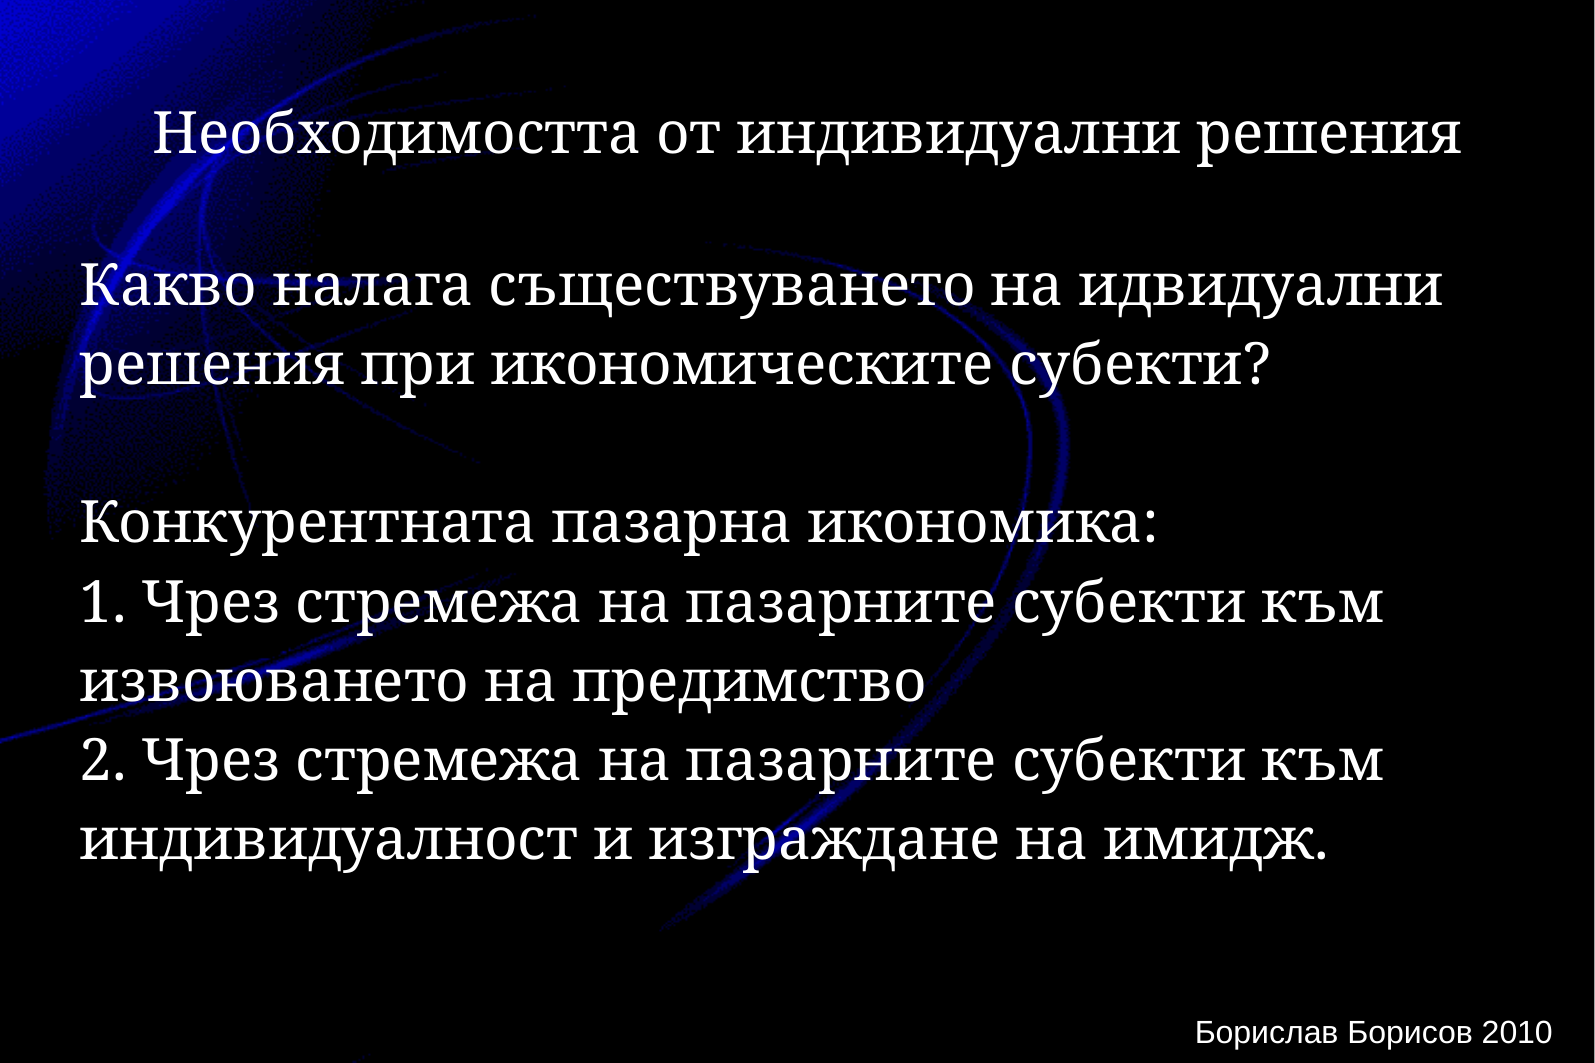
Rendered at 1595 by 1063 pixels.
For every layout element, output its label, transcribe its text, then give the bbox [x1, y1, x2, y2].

picture [0, 0, 1595, 1063]
text_box Борислав Борисов 2010 [1179, 1007, 1595, 1063]
subtitle Какво налага съществуването на идвидуални решения при икономическите субекти? Конкурентната пазарна икономика: 1. Чрез стремежа на пазарните субекти към извоюването на предимство 2. Чрез стремежа на пазарните субекти към индивидуалност и изграждане на имидж. [79, 256, 1515, 943]
title Необходимостта от индивидуални решения [79, 42, 1515, 220]
